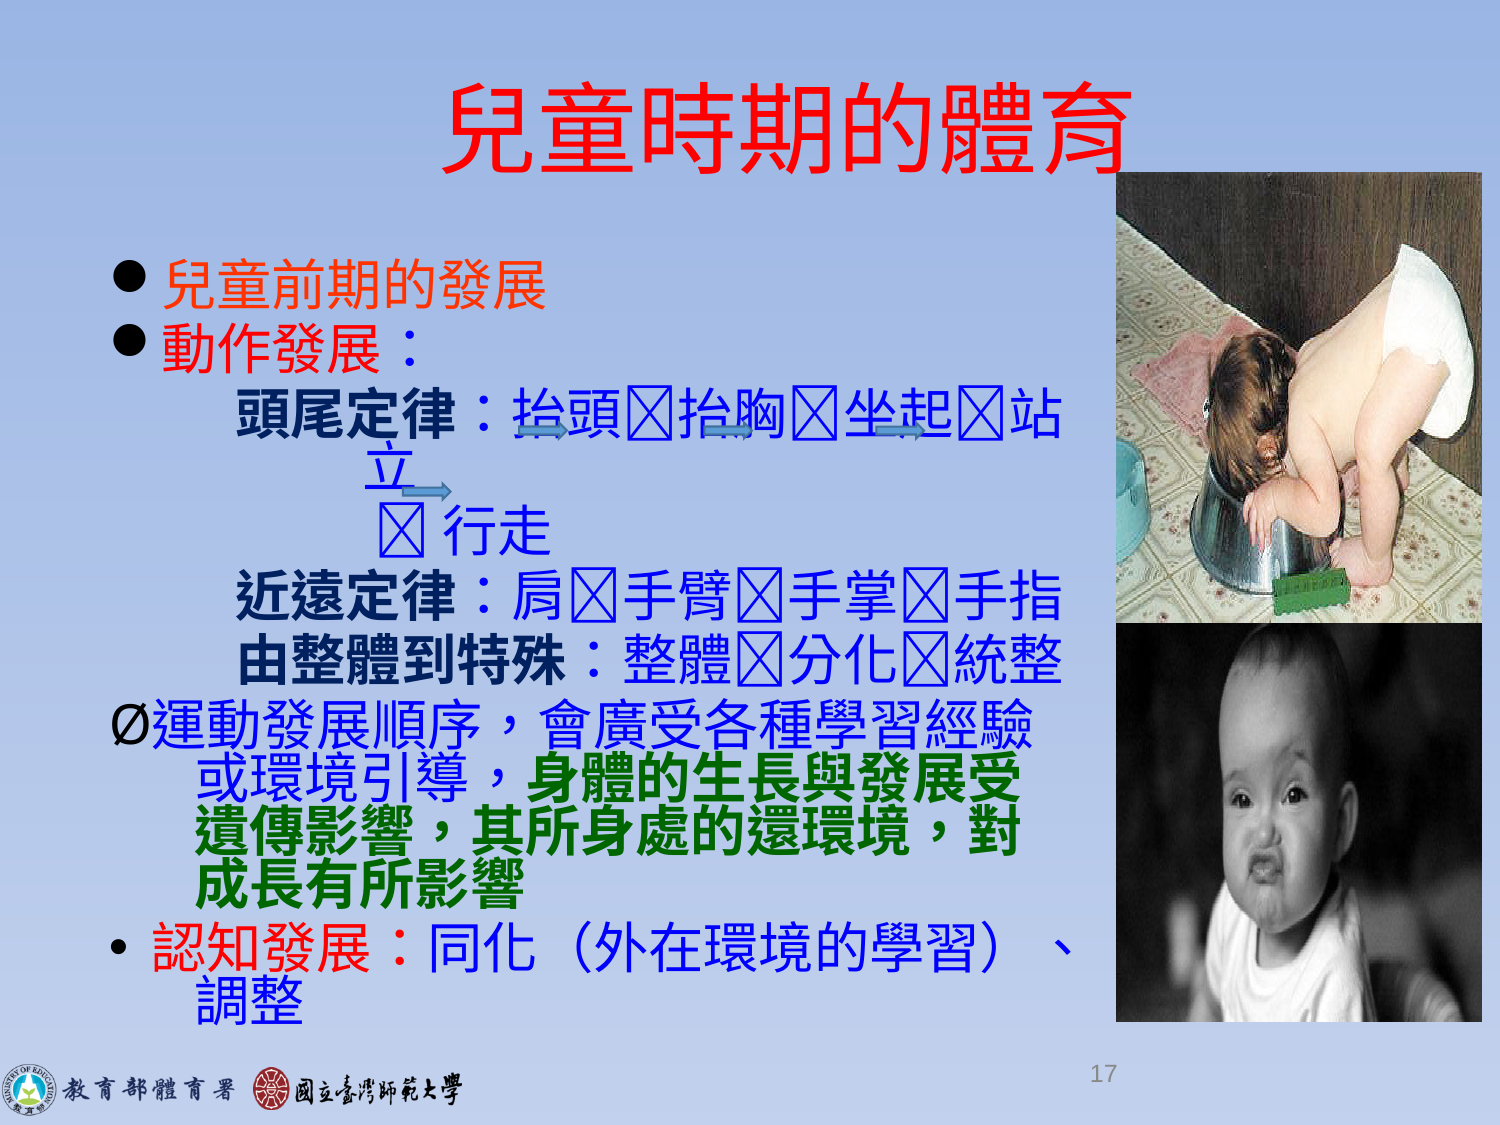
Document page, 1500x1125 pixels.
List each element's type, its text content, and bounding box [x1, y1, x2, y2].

text_box [1074, 1042, 1426, 1103]
text_box [519, 422, 567, 439]
text_box [704, 422, 753, 439]
title 兒童時期的體育 [150, 45, 1426, 209]
list 兒童前期的發展 動作發展： 頭尾定律：抬頭抬胸坐起站立 行走 近遠定律：肩手臂手掌手指 由整體到特殊：整體分化統整 運動發展順序，會廣受各種學習經驗或環境引導，身體的生長與發展受遺傳影響，其所身處的還環境，對成長有所影響 認知發展：同化（外在環境的學習）、調整 [93, 255, 1081, 1083]
picture [1116, 172, 1482, 1022]
text_box [876, 422, 925, 439]
text_box [402, 483, 451, 500]
